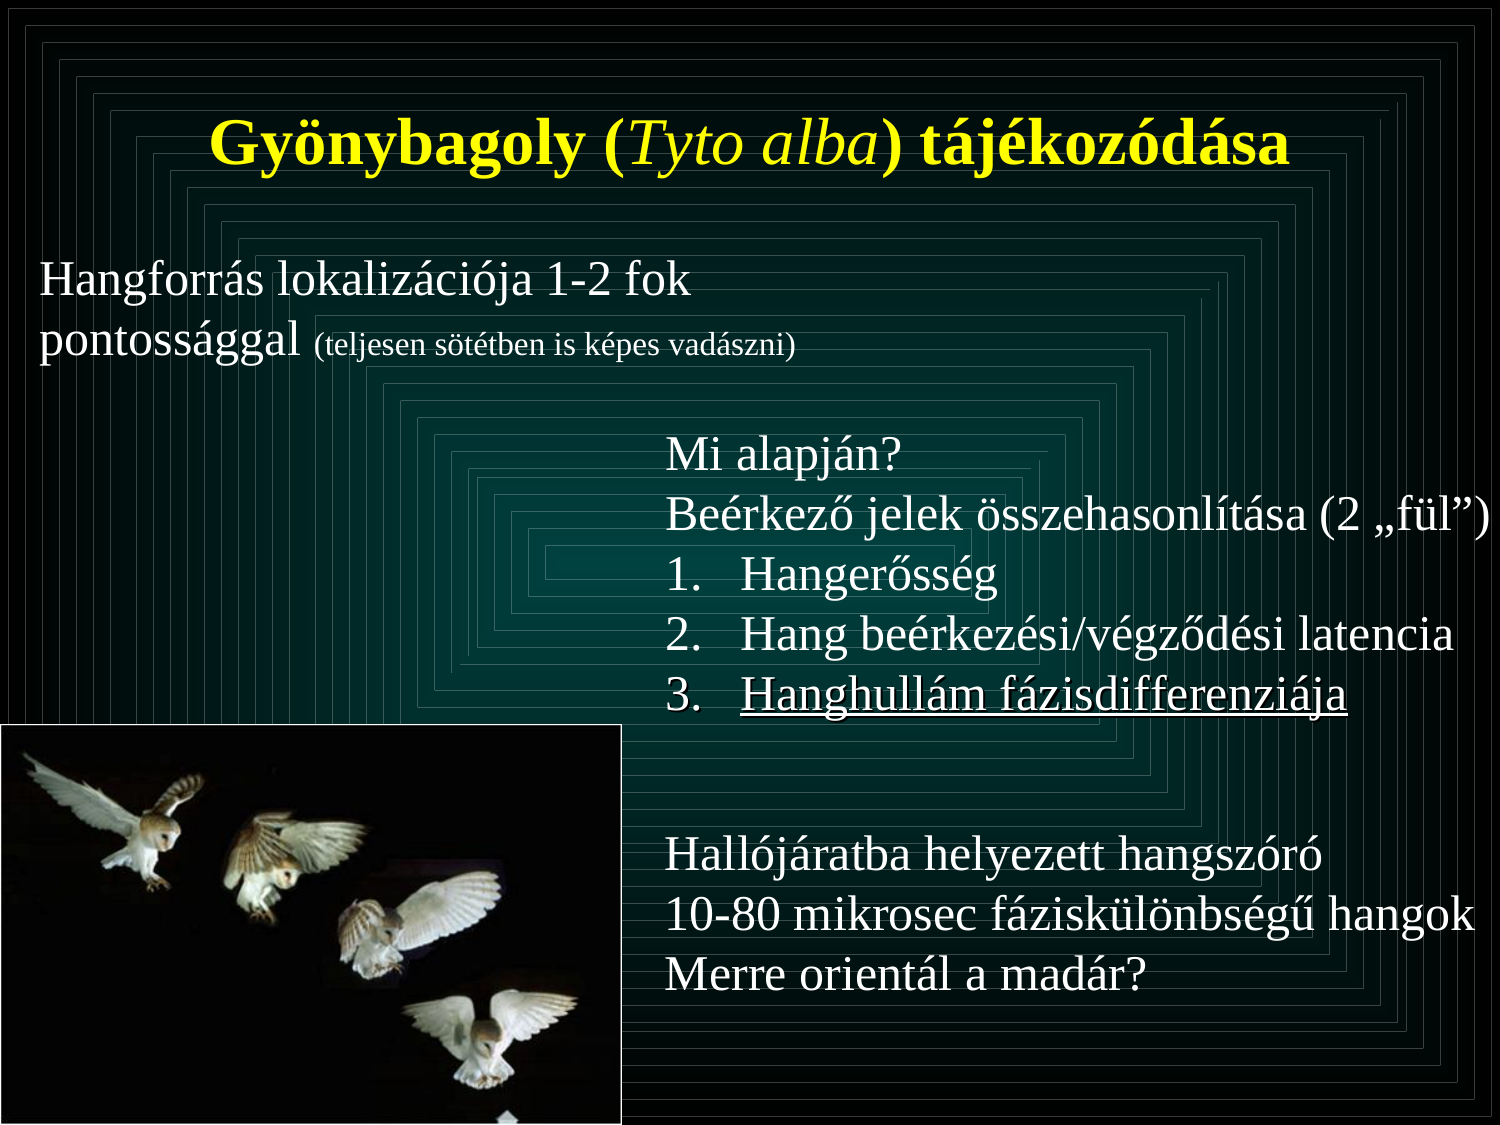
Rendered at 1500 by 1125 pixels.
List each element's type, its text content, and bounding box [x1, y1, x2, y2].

text_box Hangforrás lokalizációja 1-2 fok pontossággal (teljesen sötétben is képes vadászni) [24, 237, 851, 413]
text_box Mi alapján? Beérkező jelek összehasonlítása (2 „fül”) Hangerősség Hang beérkezési/végződési latencia Hanghullám fázisdifferenziája [650, 412, 1500, 728]
picture [0, 724, 622, 1125]
text_box Gyönybagoly (Tyto alba) tájékozódása [112, 99, 1388, 176]
text_box Hallójáratba helyezett hangszóró 10-80 mikrosec fáziskülönbségű hangok Merre orientál a madár? [649, 812, 1491, 1008]
